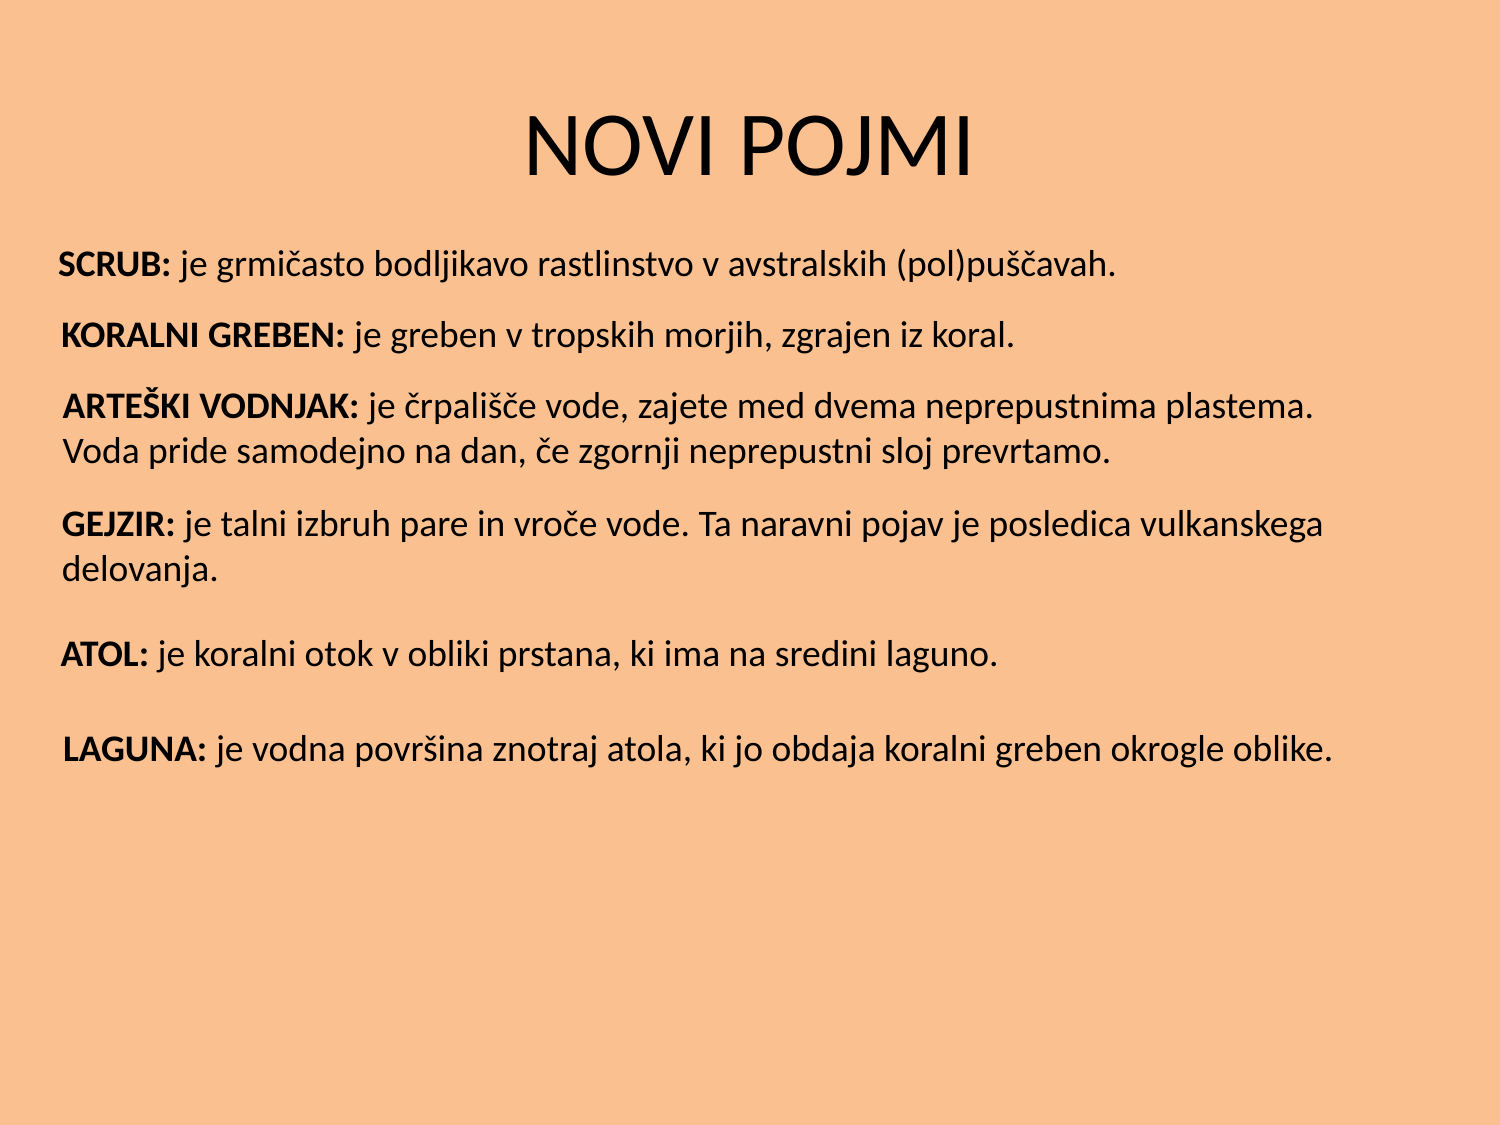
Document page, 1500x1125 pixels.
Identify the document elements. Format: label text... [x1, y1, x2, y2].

text_box SCRUB: je grmičasto bodljikavo rastlinstvo v avstralskih (pol)puščavah. [43, 231, 1133, 292]
text_box LAGUNA: je vodna površina znotraj atola, ki jo obdaja koralni greben okrogle oblike. [48, 716, 1350, 776]
text_box KORALNI GREBEN: je greben v tropskih morjih, zgrajen iz koral. [46, 302, 1032, 363]
title NOVI POJMI [75, 45, 1425, 233]
text_box ARTEŠKI VODNJAK: je črpališče vode, zajete med dvema neprepustnima plastema. Voda pride samodejno na dan, če zgornji neprepustni sloj prevrtamo. [47, 373, 1331, 479]
text_box GEJZIR: je talni izbruh pare in vroče vode. Ta naravni pojav je posledica vulkanskega delovanja. [47, 491, 1340, 597]
text_box ATOL: je koralni otok v obliki prstana, ki ima na sredini laguno. [45, 621, 1015, 682]
